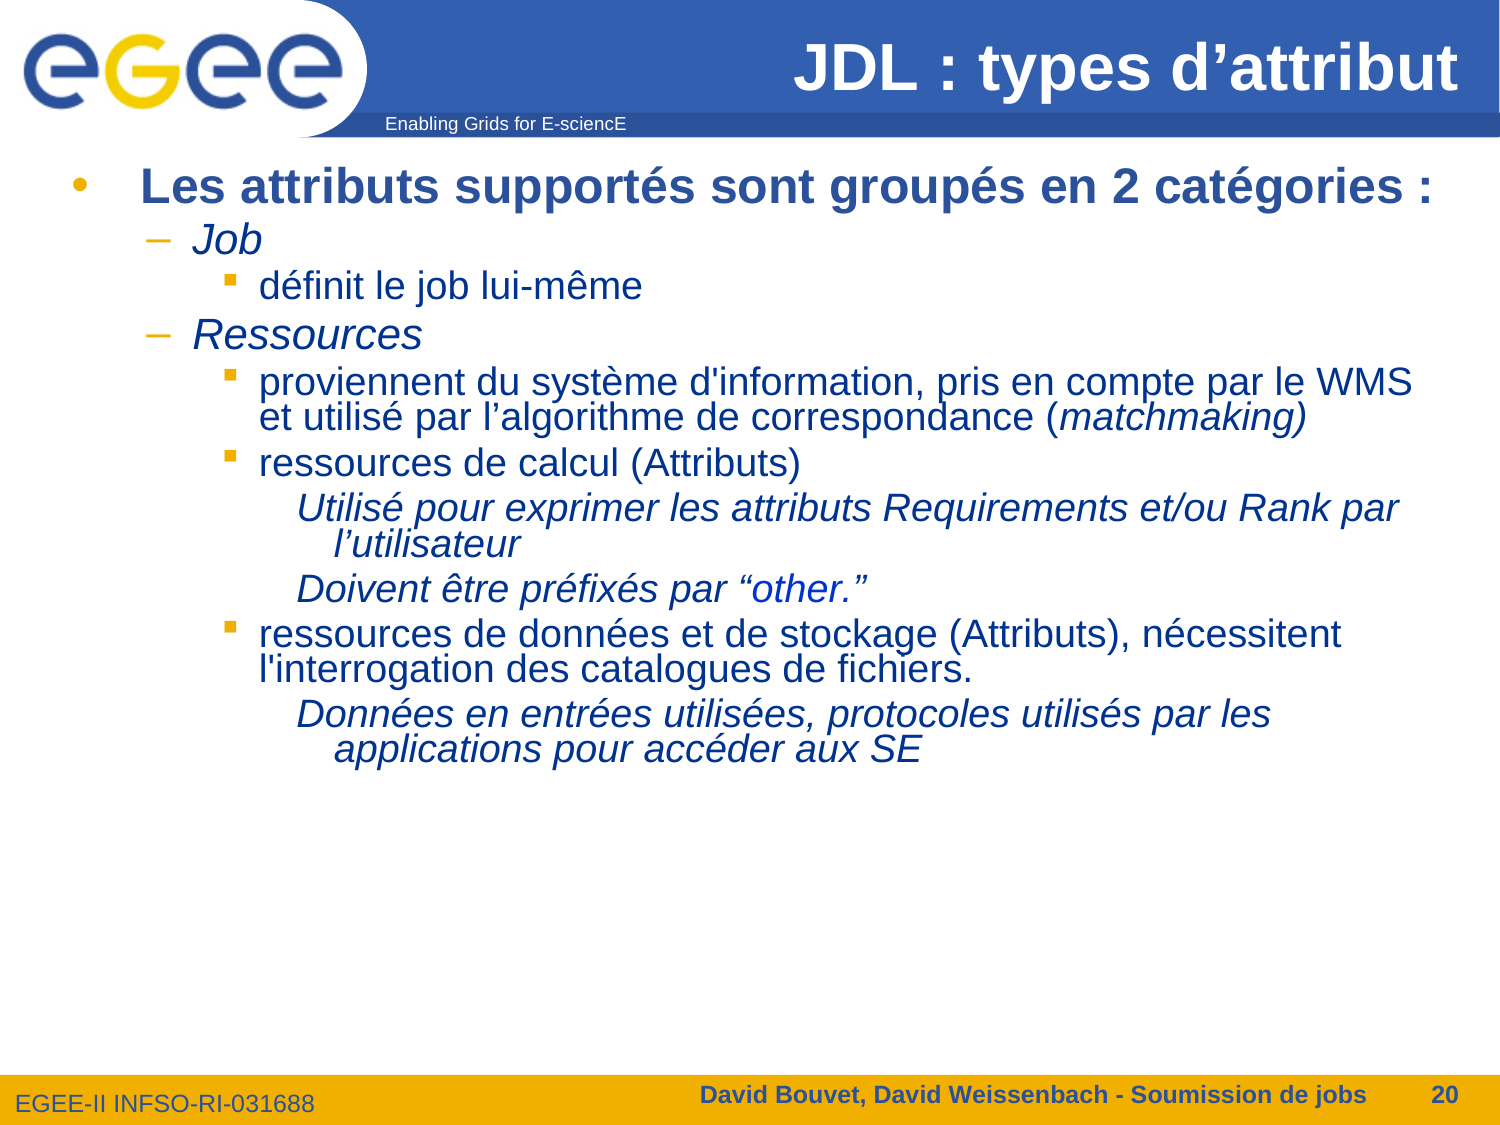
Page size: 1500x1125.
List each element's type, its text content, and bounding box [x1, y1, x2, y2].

title JDL : types d’attribut [369, 10, 1475, 124]
list Les attributs supportés sont groupés en 2 catégories : Job définit le job lui-même Ressources proviennent du système d'information, pris en compte par le WMS et utilisé par l’algorithme de correspondance (matchmaking) ressources de calcul (Attributs)‏ Utilisé pour exprimer les attributs Requirements et/ou Rank par l’utilisateur Doivent être préfixés par “other.” ressources de données et de stockage (Attributs), nécessitent l'interrogation des catalogues de fichiers. Données en entrées utilisées, protocoles utilisés par les applications pour accéder aux SE [56, 159, 1466, 1051]
picture [18, 30, 349, 112]
